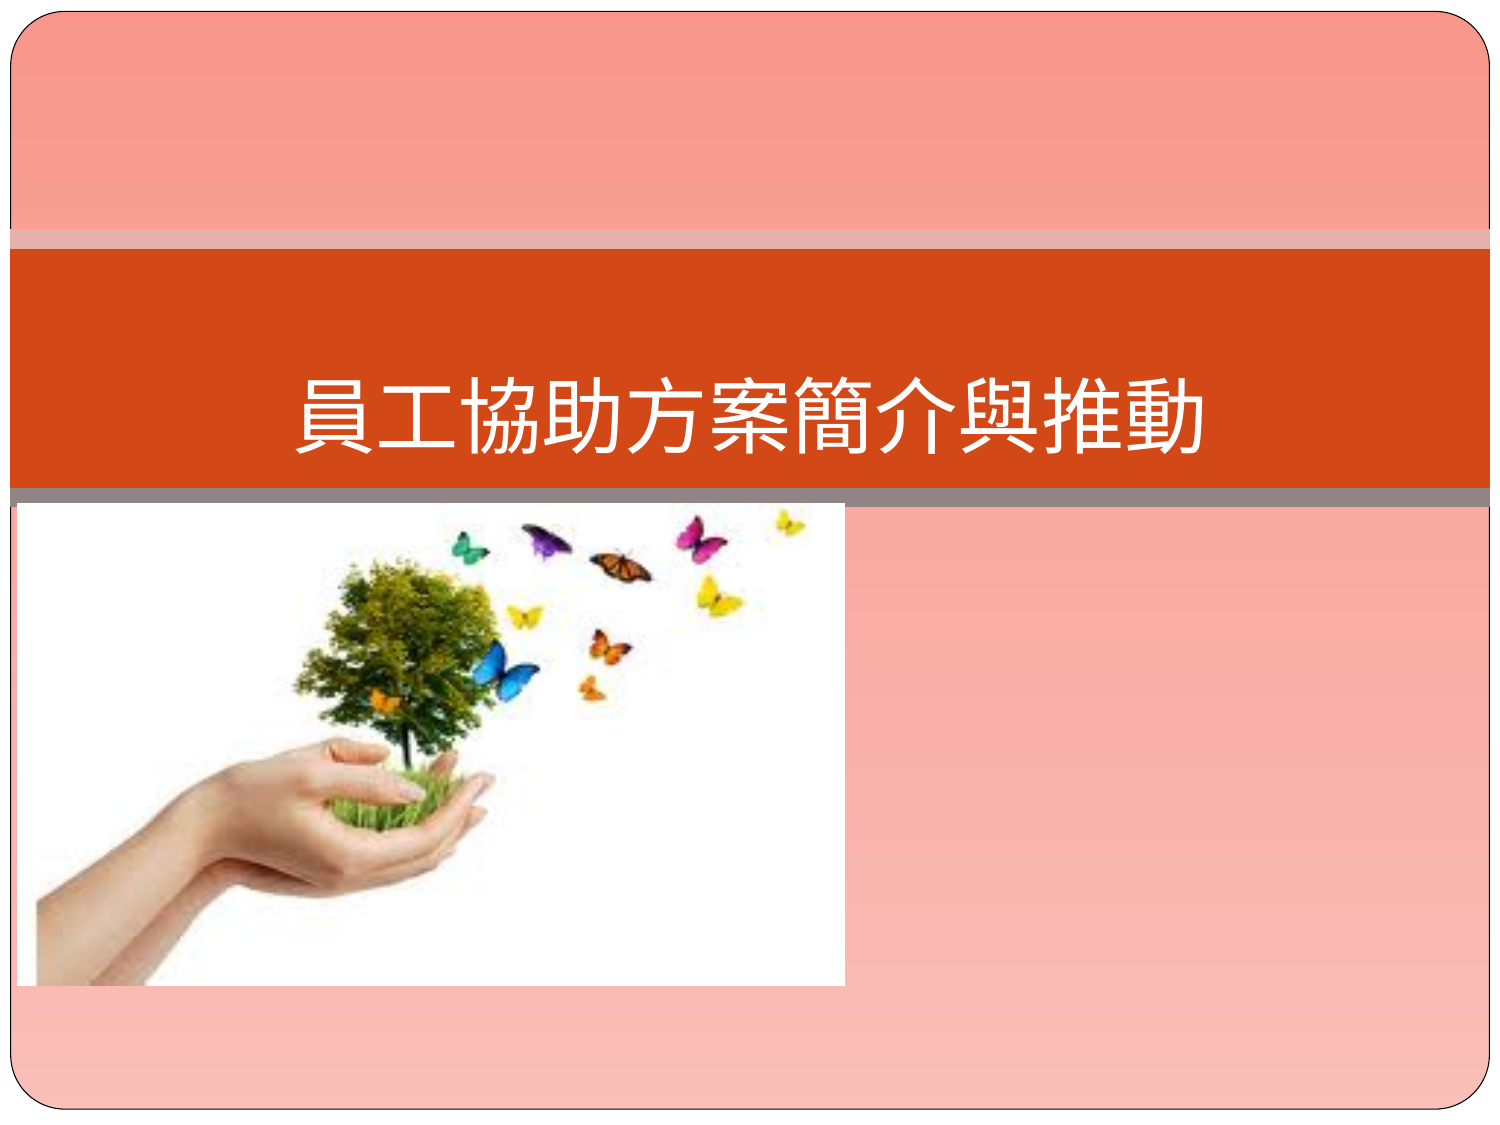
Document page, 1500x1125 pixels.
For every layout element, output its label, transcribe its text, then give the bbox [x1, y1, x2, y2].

picture [17, 503, 845, 986]
title 員工協助方案簡介與推動 [75, 247, 1426, 489]
subtitle [212, 525, 1412, 788]
